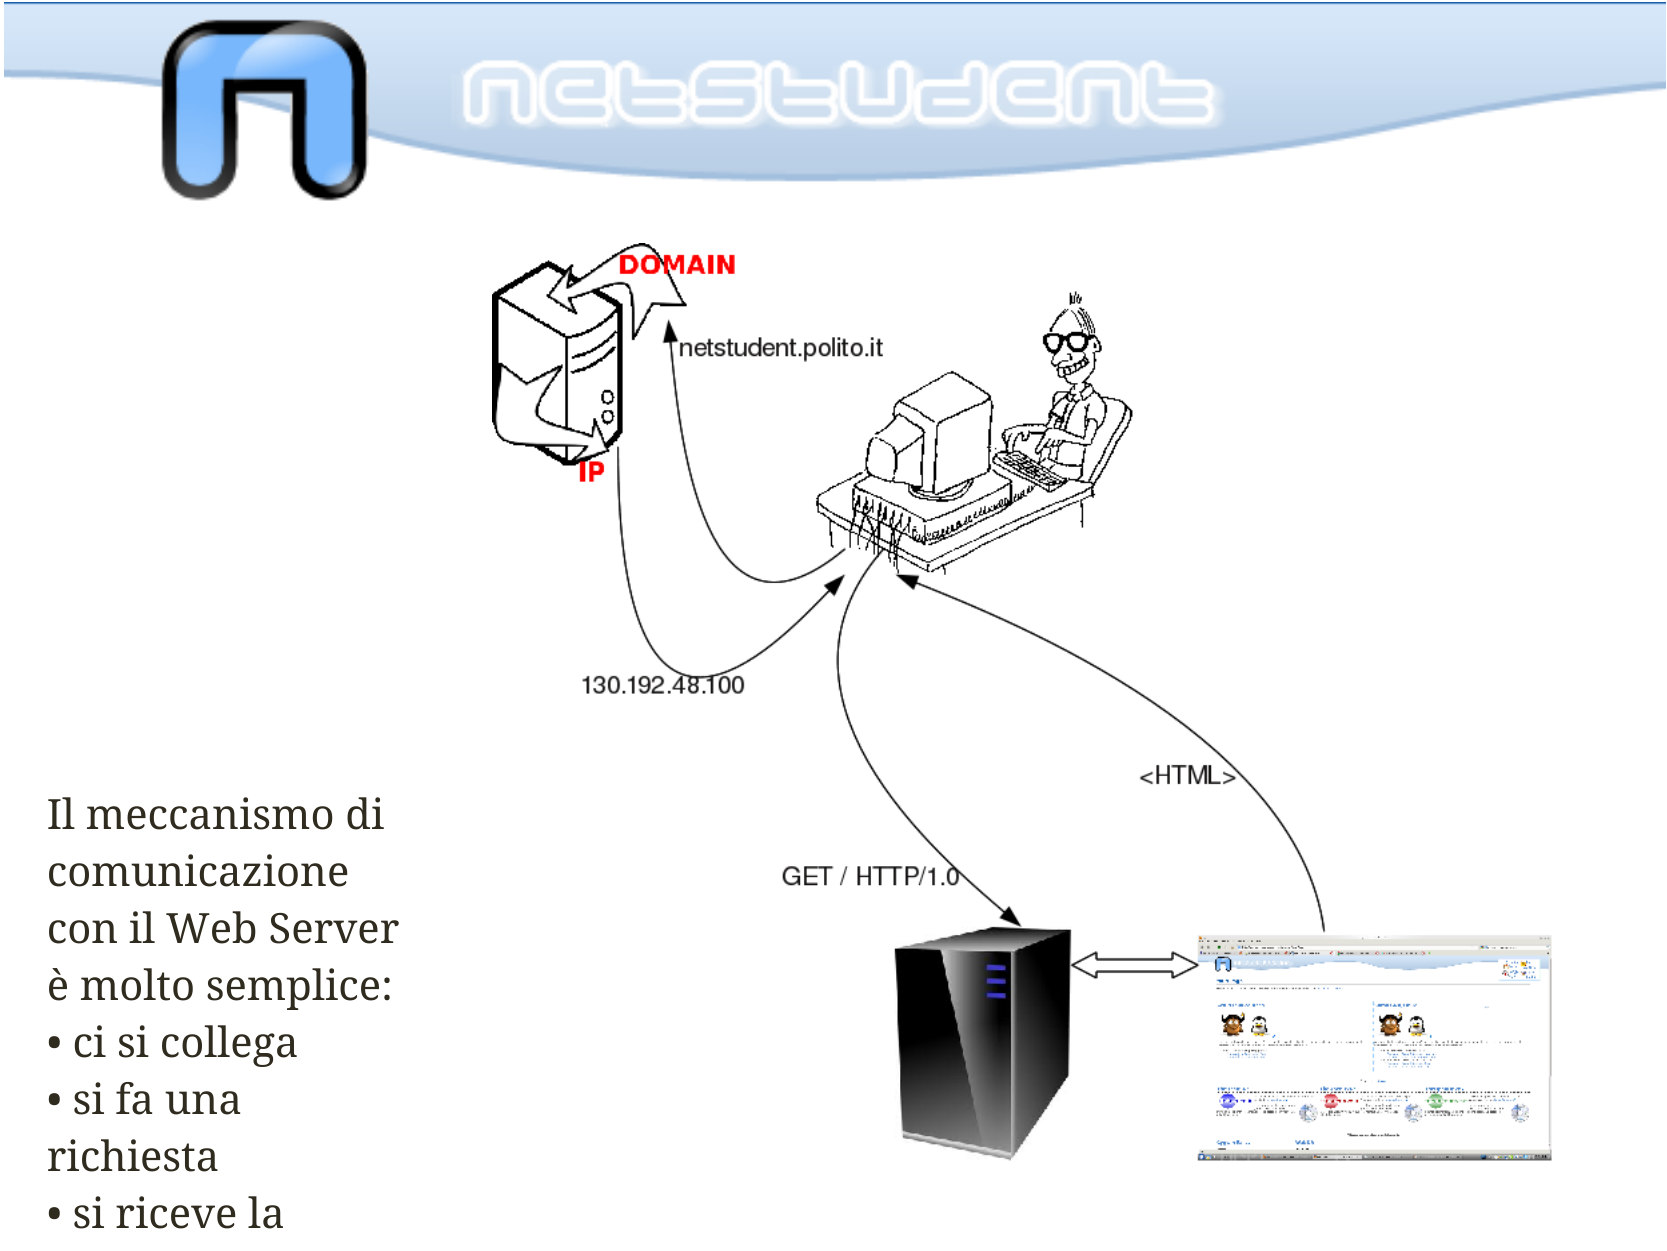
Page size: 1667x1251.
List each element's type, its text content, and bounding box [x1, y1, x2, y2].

text_box Il meccanismo di comunicazione con il Web Server è molto semplice: ci si collega si fa una richiesta si riceve la pagina web [32, 777, 433, 1220]
picture [0, 0, 1667, 1251]
